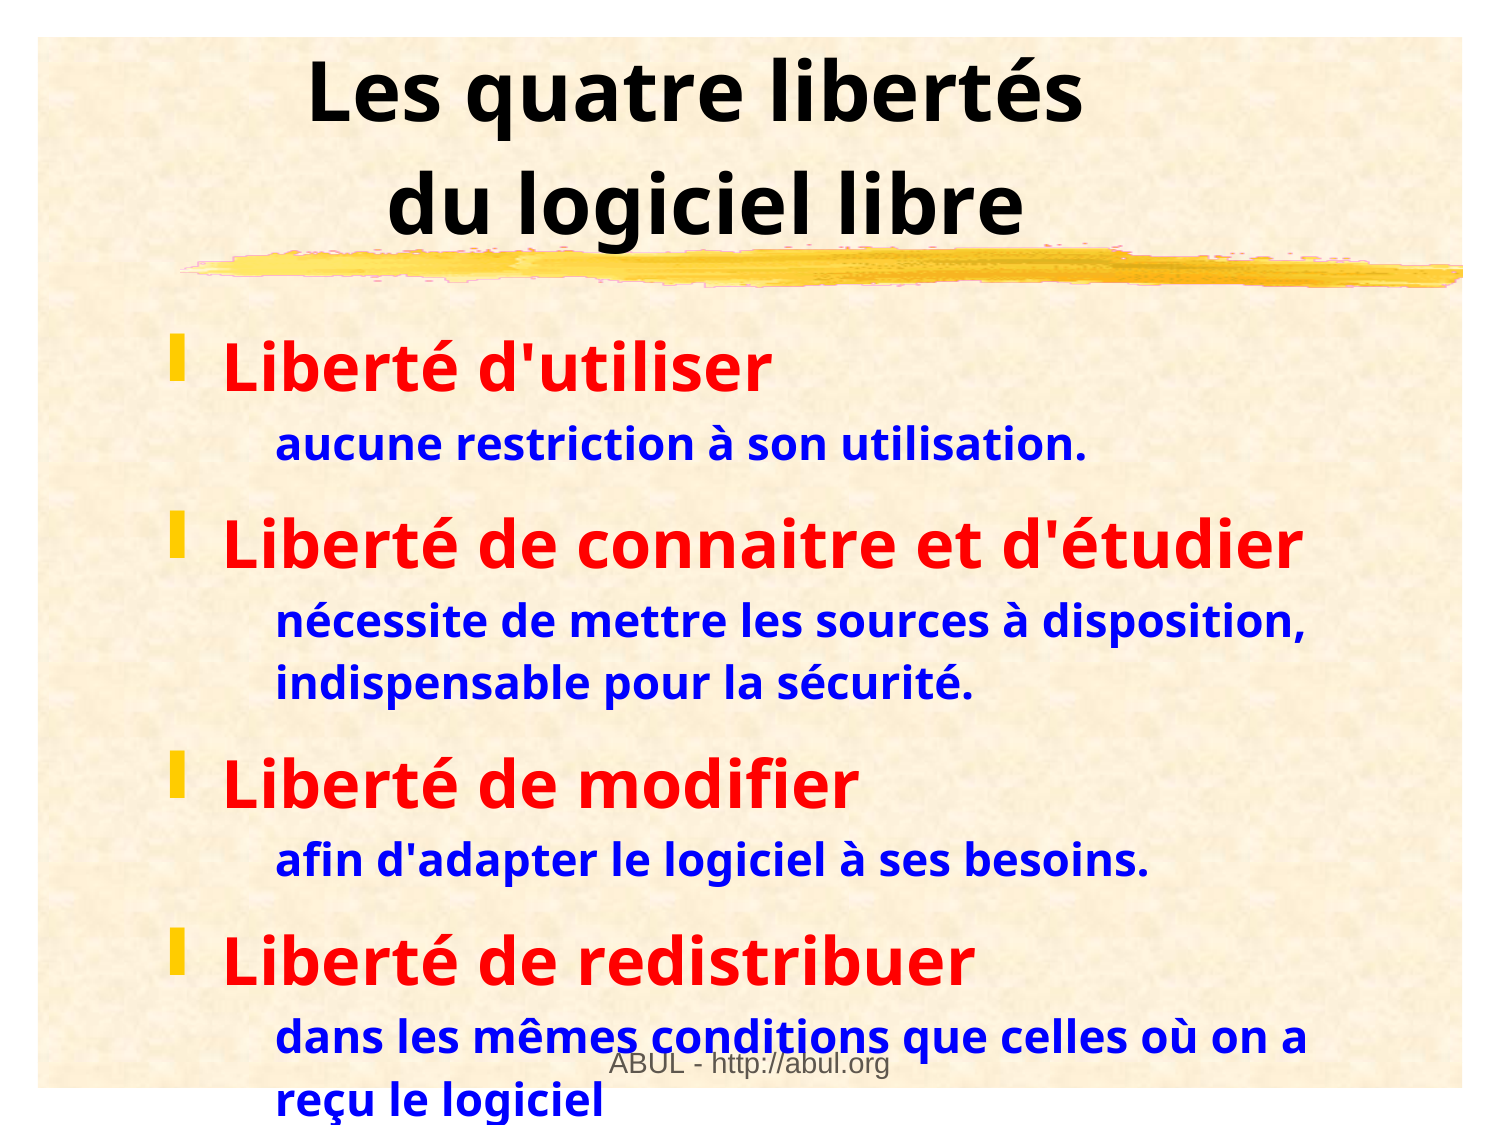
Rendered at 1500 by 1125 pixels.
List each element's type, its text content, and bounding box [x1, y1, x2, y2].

picture [37, 37, 1463, 1088]
list Liberté d'utiliser aucune restriction à son utilisation. Liberté de connaitre et d'étudier nécessite de mettre les sources à disposition, indispensable pour la sécurité. Liberté de modifier afin d'adapter le logiciel à ses besoins. Liberté de redistribuer dans les mêmes conditions que celles où on a reçu le logiciel [133, 320, 1408, 1023]
title Les quatre libertés du logiciel libre [101, 39, 1312, 253]
